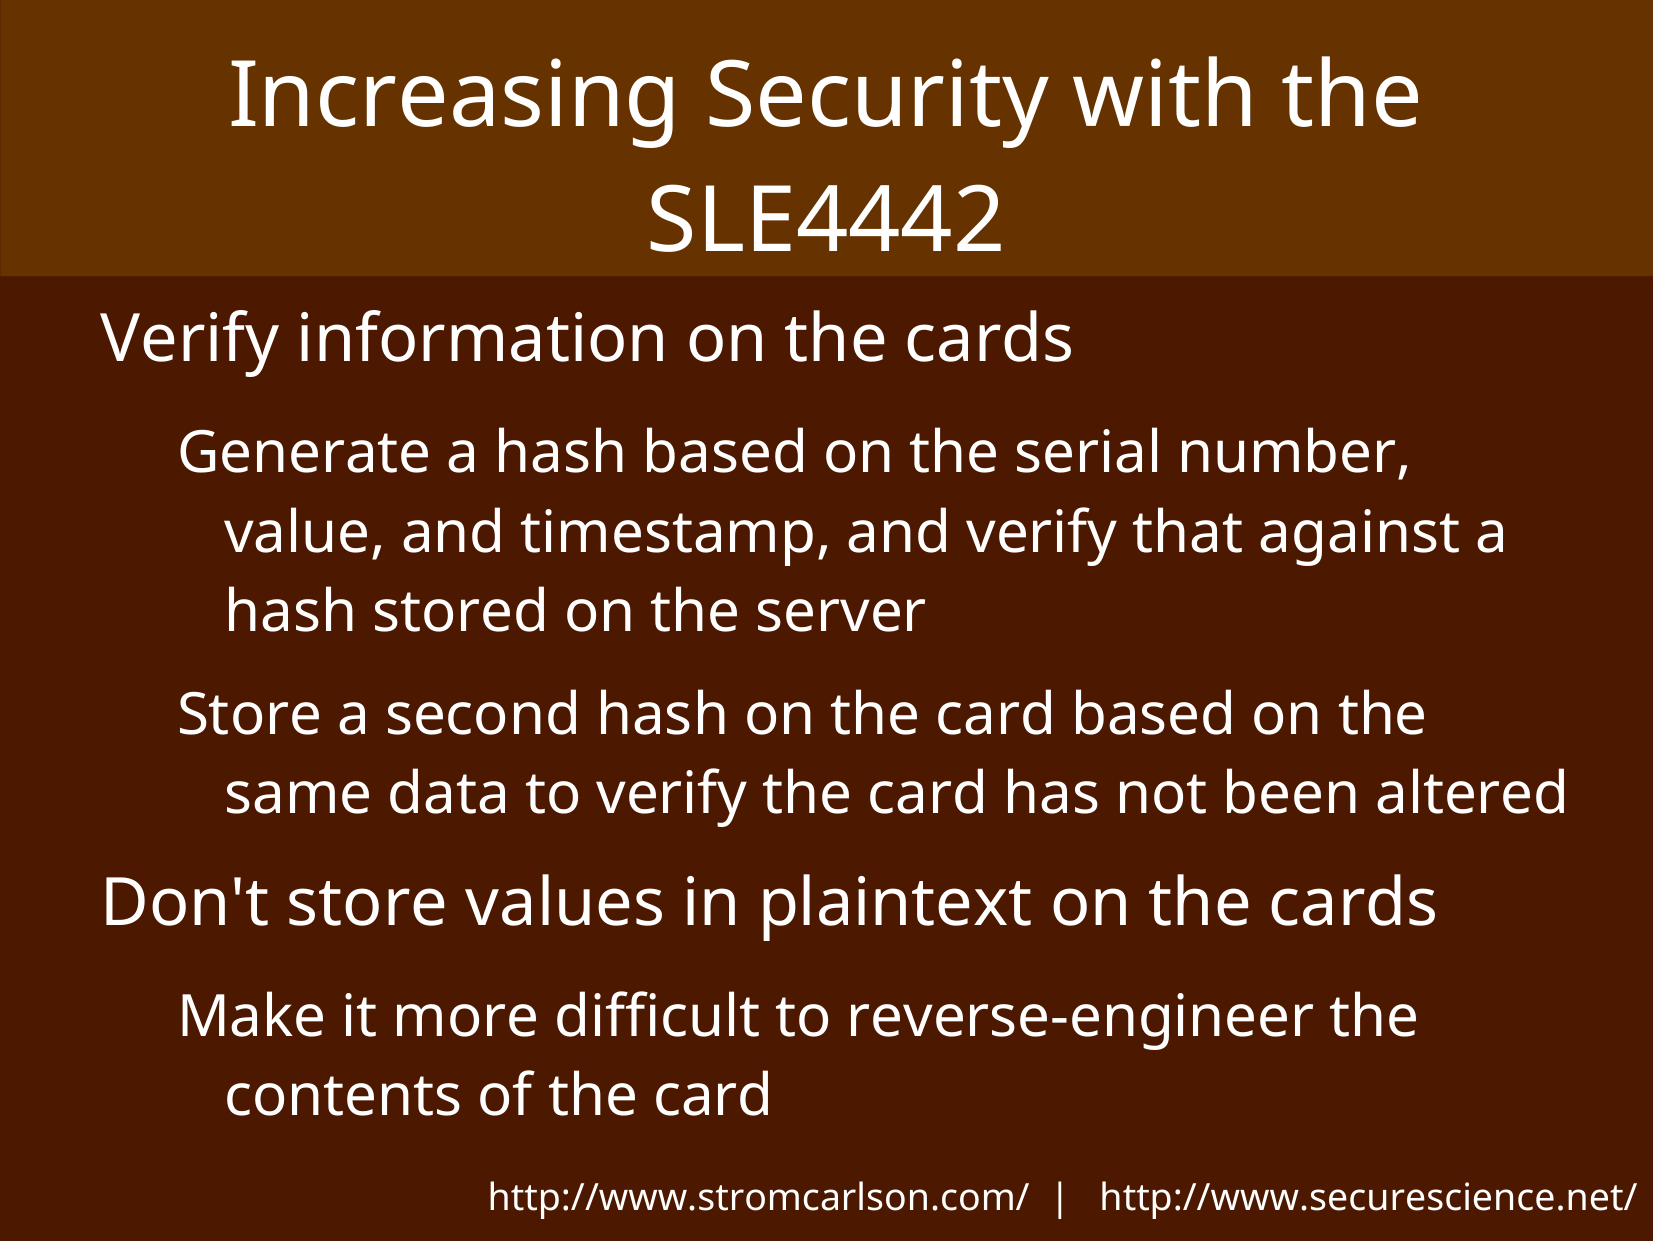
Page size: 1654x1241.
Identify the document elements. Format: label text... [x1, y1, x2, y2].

title Increasing Security with the SLE4442 [82, 49, 1571, 257]
list Verify information on the cards Generate a hash based on the serial number, value, and timestamp, and verify that against a hash stored on the server Store a second hash on the card based on the same data to verify the card has not been altered Don't store values in plaintext on the cards Make it more difficult to reverse-engineer the contents of the card [82, 290, 1571, 1109]
